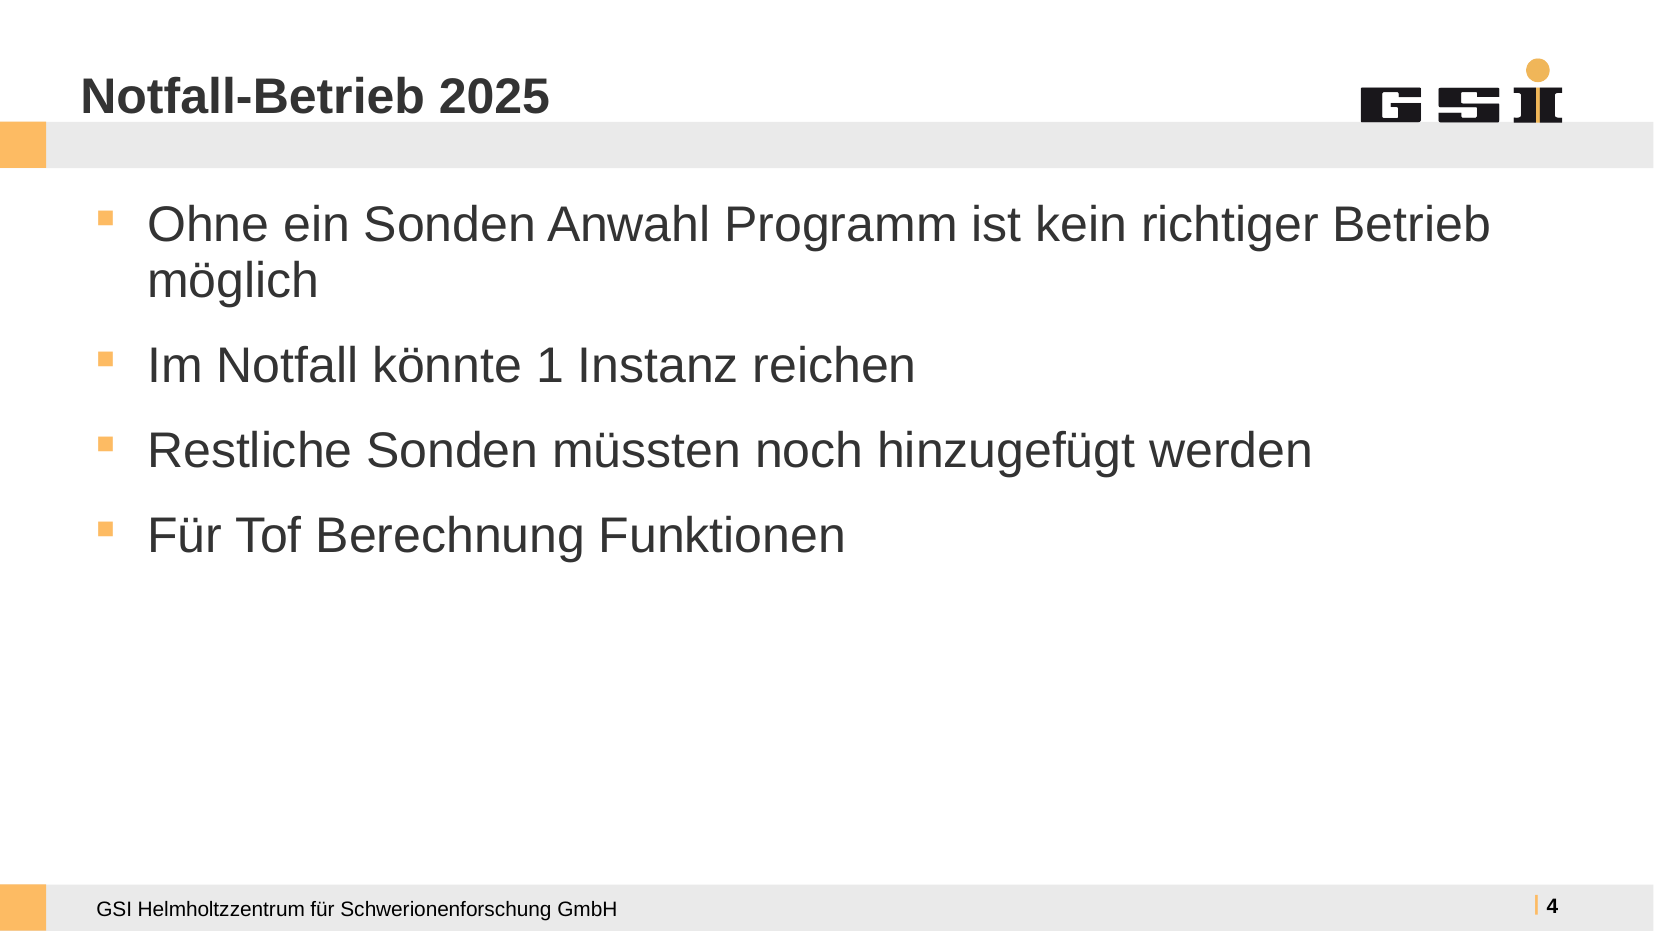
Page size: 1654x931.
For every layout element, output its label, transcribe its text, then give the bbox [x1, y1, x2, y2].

title Notfall-Betrieb 2025 [80, 42, 1091, 150]
list Ohne ein Sonden Anwahl Programm ist kein richtiger Betrieb möglich Im Notfall könnte 1 Instanz reichen Restliche Sonden müssten noch hinzugefügt werden Für Tof Berechnung Funktionen [76, 196, 1562, 862]
picture [1359, 56, 1564, 125]
